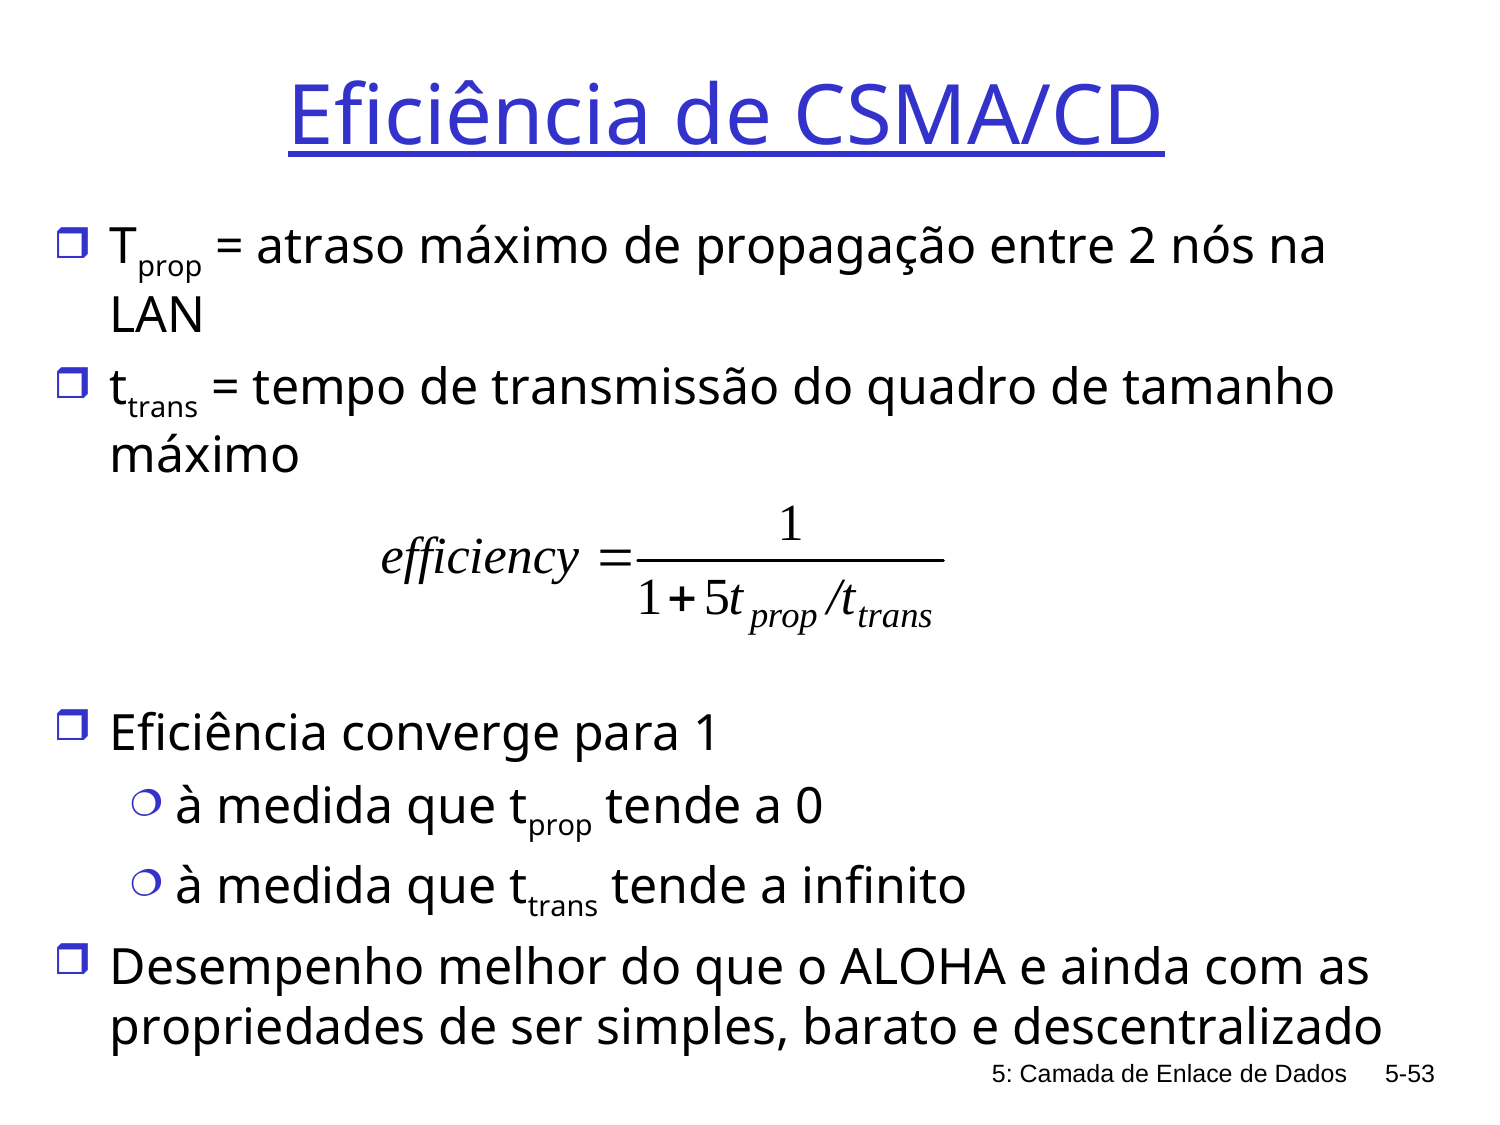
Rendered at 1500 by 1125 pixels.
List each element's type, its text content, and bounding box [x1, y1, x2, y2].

list Tprop = atraso máximo de propagação entre 2 nós na LAN ttrans = tempo de transmissão do quadro de tamanho máximo Eficiência converge para 1 à medida que tprop tende a 0 à medida que ttrans tende a infinito Desempenho melhor do que o ALOHA e ainda com as propriedades de ser simples, barato e descentralizado [38, 206, 1441, 1003]
title Eficiência de CSMA/CD [89, 17, 1365, 205]
text_box 5: Camada de Enlace de Dados [837, 1050, 1339, 1125]
text_box 5-<número> [1339, 1050, 1451, 1125]
chart [371, 484, 958, 647]
